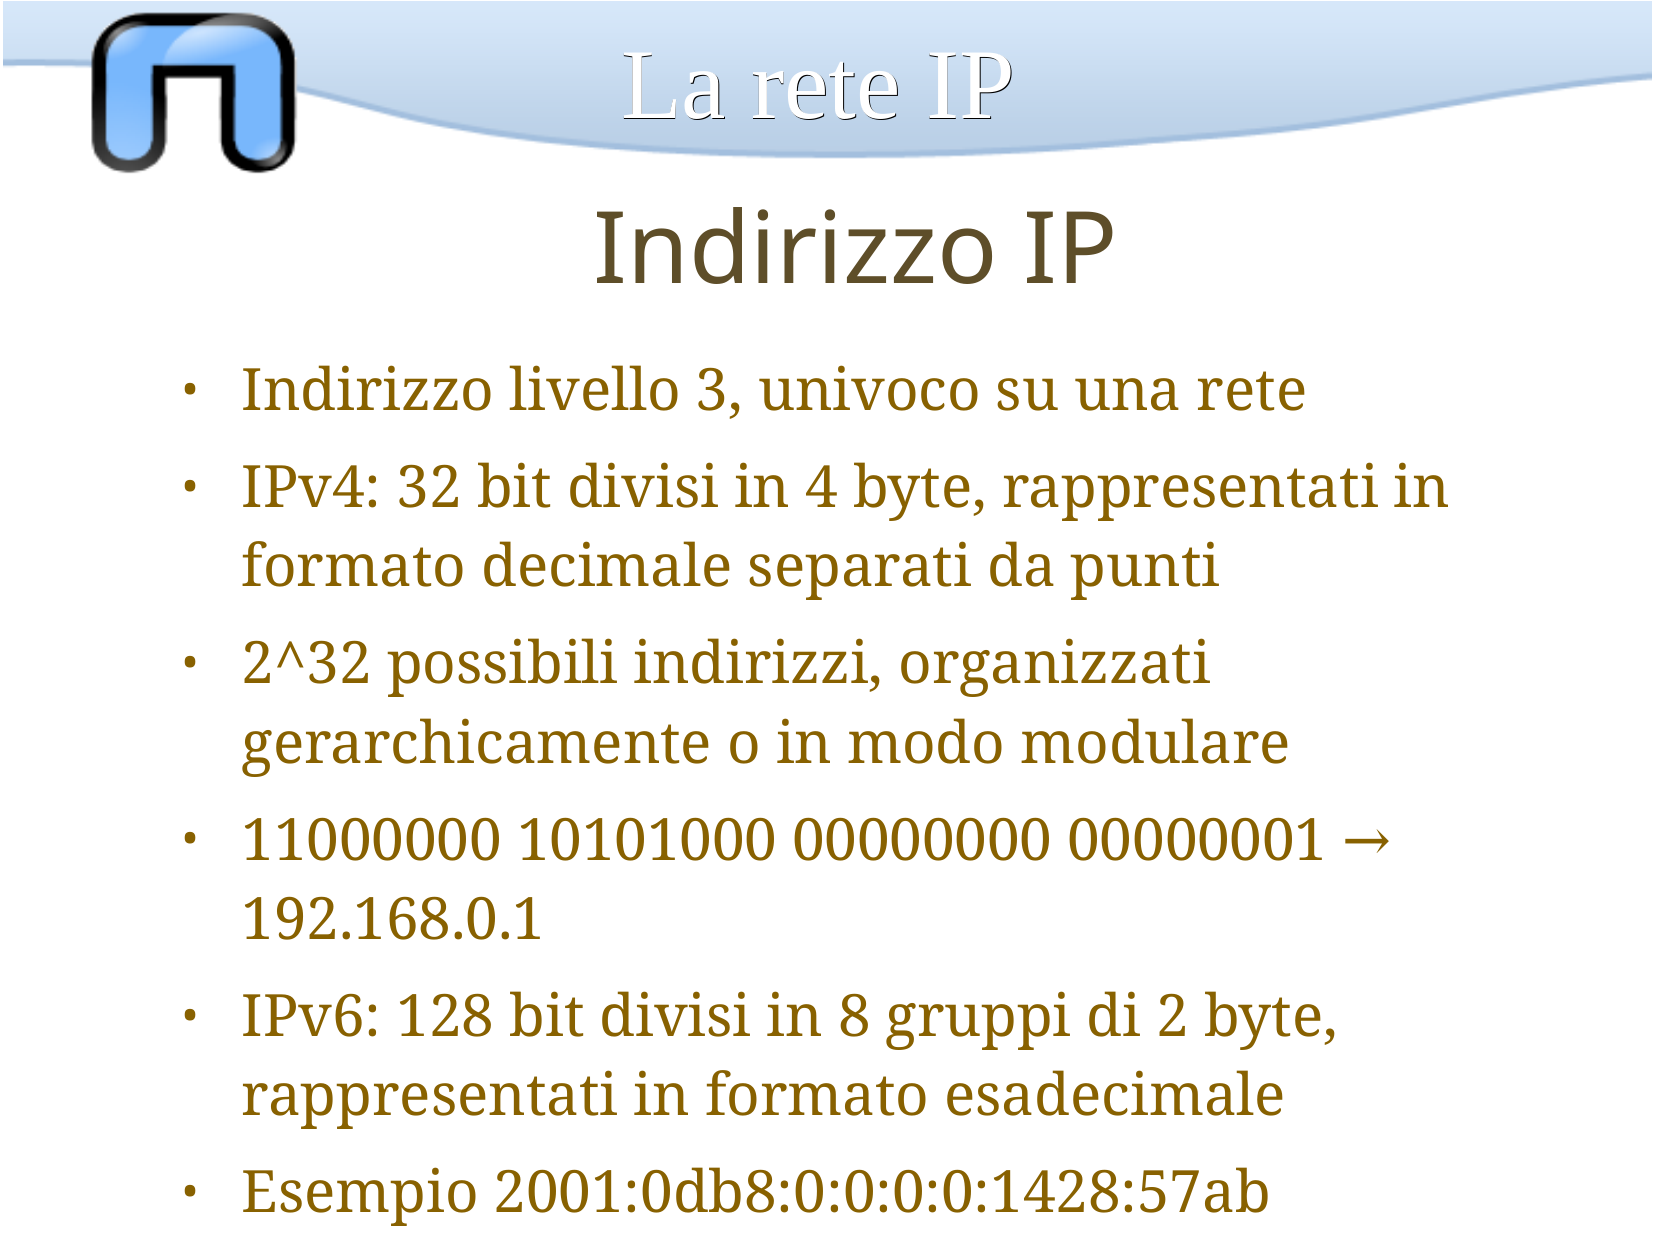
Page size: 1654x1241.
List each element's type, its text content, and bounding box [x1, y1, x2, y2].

list Indirizzo livello 3, univoco su una rete IPv4: 32 bit divisi in 4 byte, rappresentati in formato decimale separati da punti 2^32 possibili indirizzi, organizzati gerarchicamente o in modo modulare 11000000 10101000 00000000 00000001 → 192.168.0.1 IPv6: 128 bit divisi in 8 gruppi di 2 byte, rappresentati in formato esadecimale Esempio 2001:0db8:0:0:0:0:1428:57ab Retrocompatibile ::c0a8:0001 , ::192.168.0.1 [147, 408, 1565, 1235]
picture [0, 0, 1654, 1241]
text_box La rete IP [573, 29, 1063, 82]
title Indirizzo IP [147, 82, 1565, 408]
